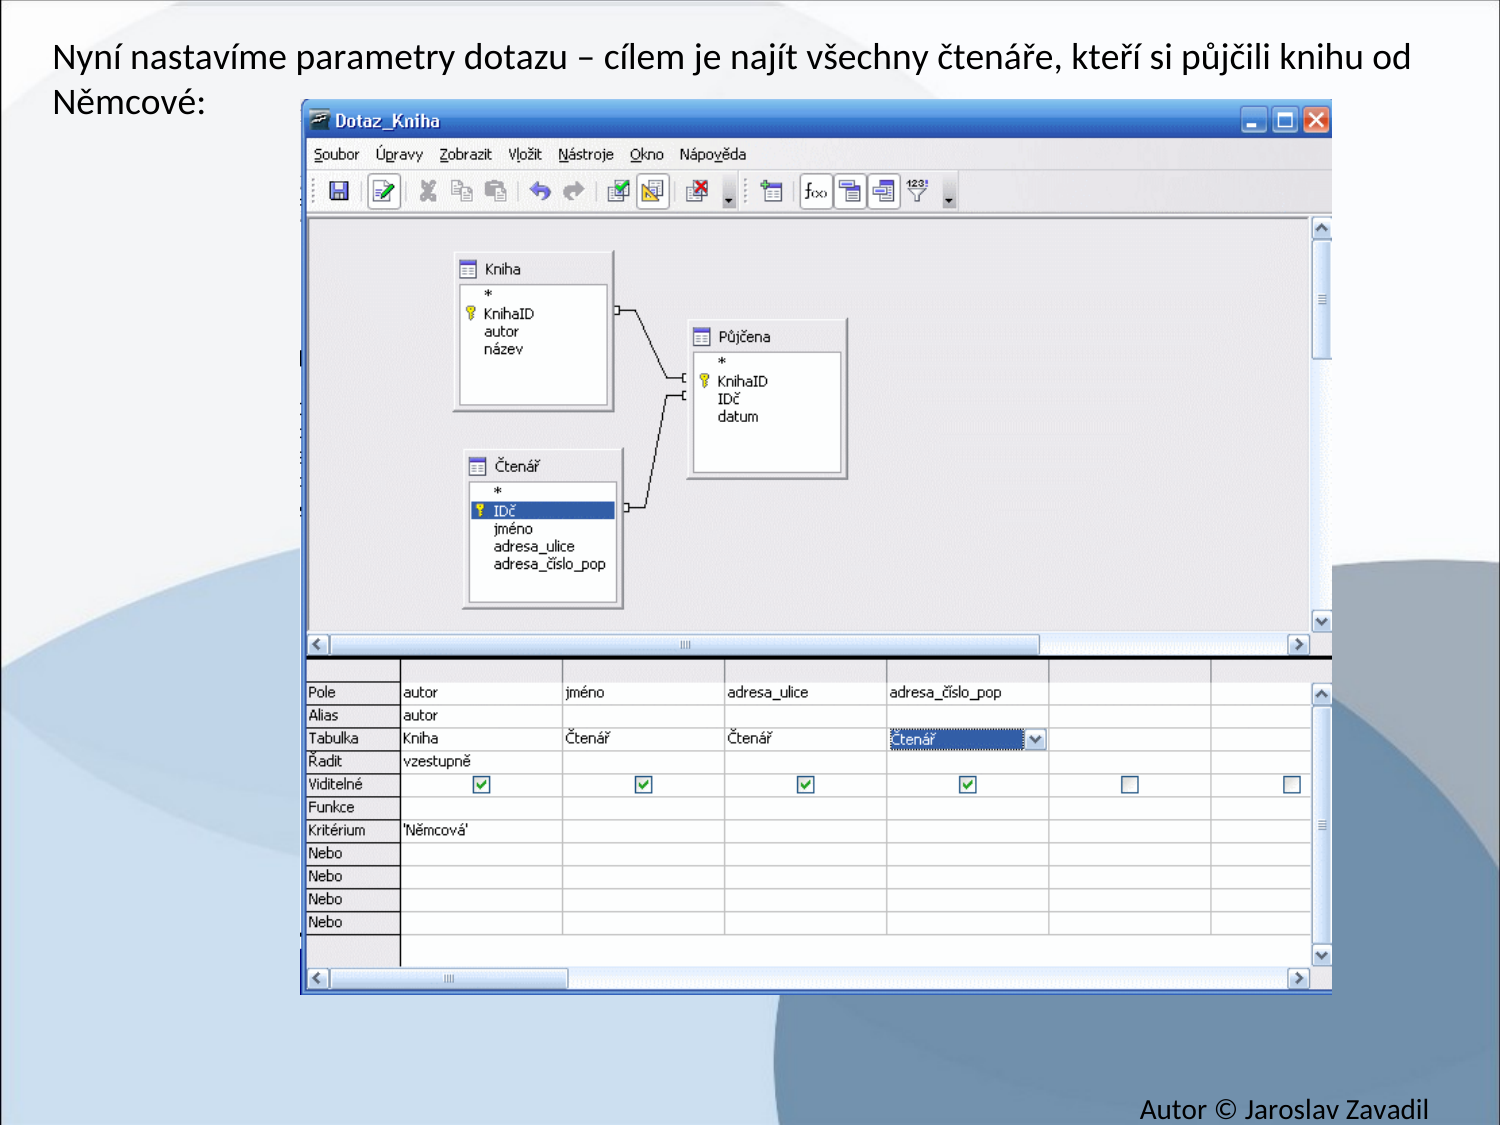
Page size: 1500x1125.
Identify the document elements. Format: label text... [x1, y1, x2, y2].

text_box Autor © Jaroslav Zavadil [1125, 1082, 1445, 1125]
picture [0, 0, 1500, 1125]
text_box Nyní nastavíme parametry dotazu – cílem je najít všechny čtenáře, kteří si půjčili knihu od Němcové: [37, 24, 1500, 131]
